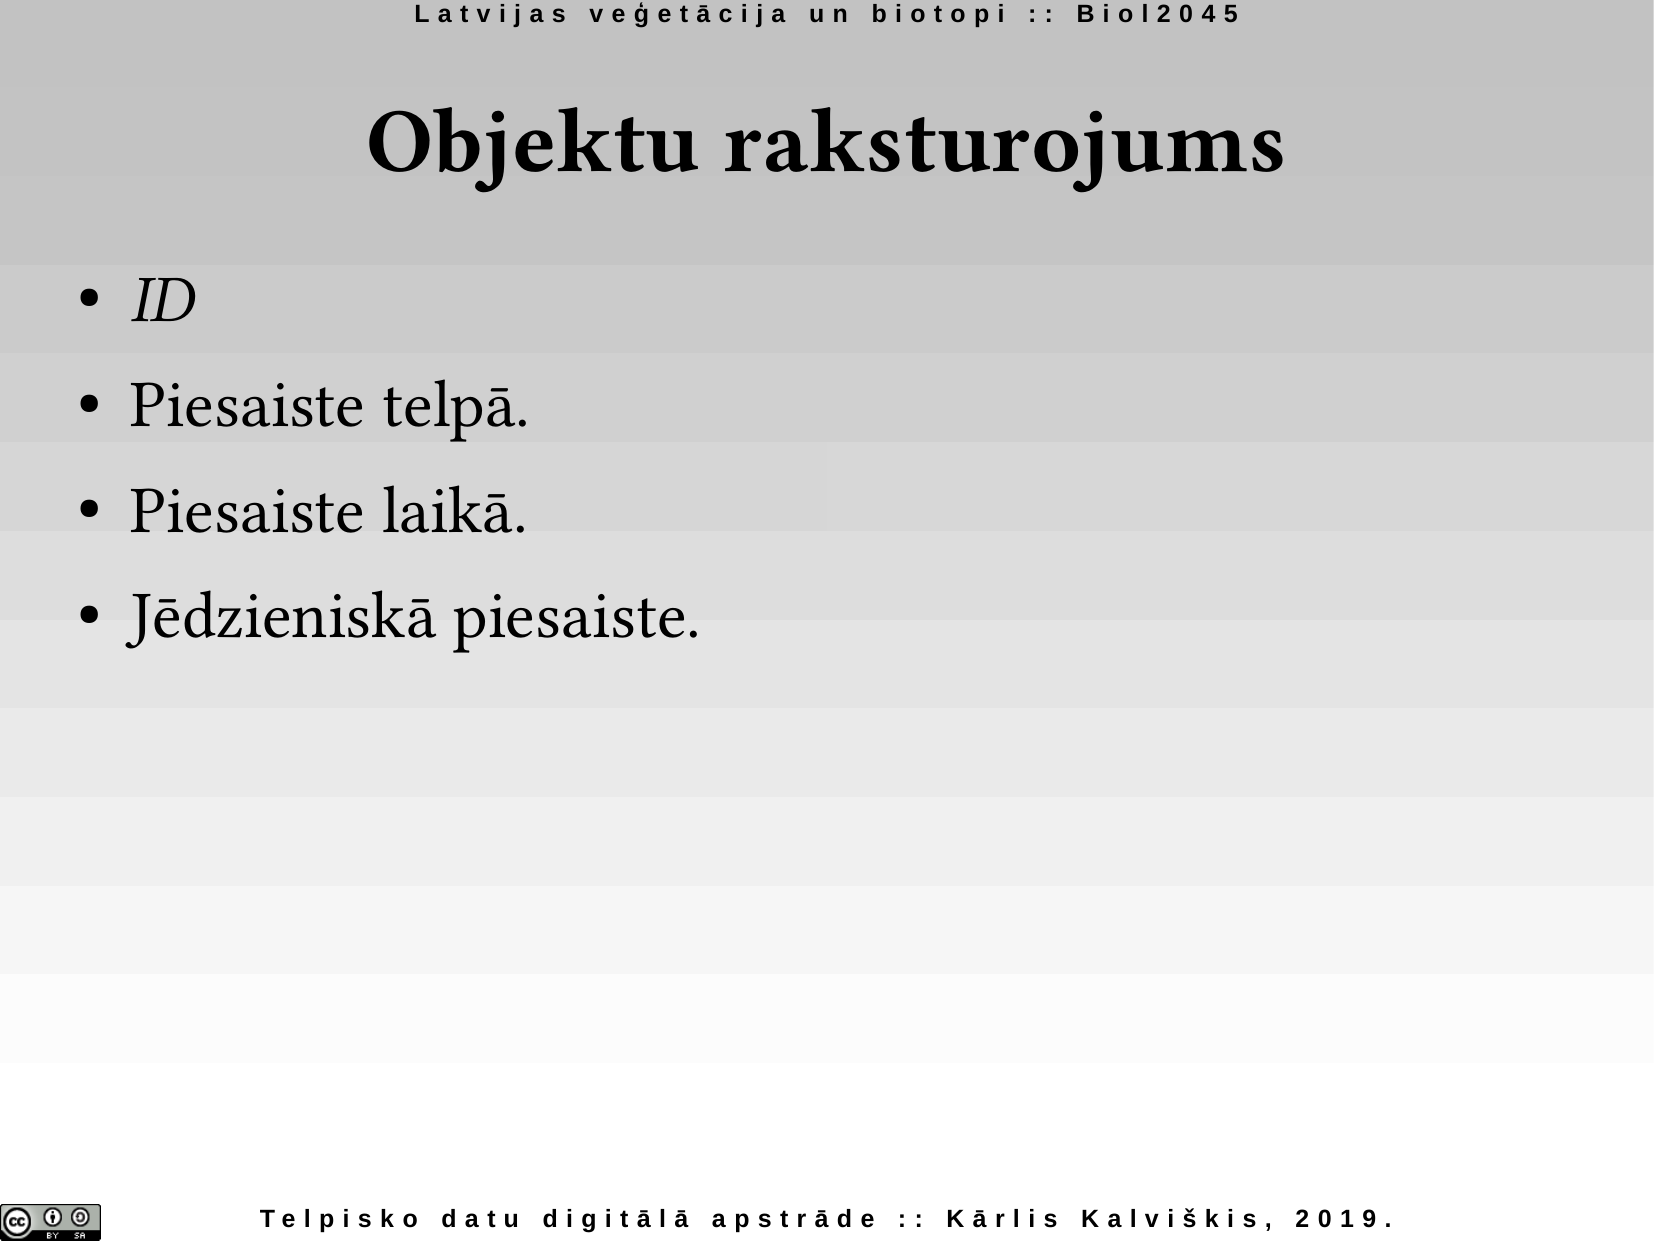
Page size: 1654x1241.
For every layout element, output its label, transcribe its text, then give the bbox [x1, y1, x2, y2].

picture [0, 0, 1654, 1241]
list ID Piesaiste telpā. Piesaiste laikā. Jēdzieniskā piesaiste. [59, 261, 1596, 1175]
title Objektu raksturojums [59, 37, 1596, 246]
